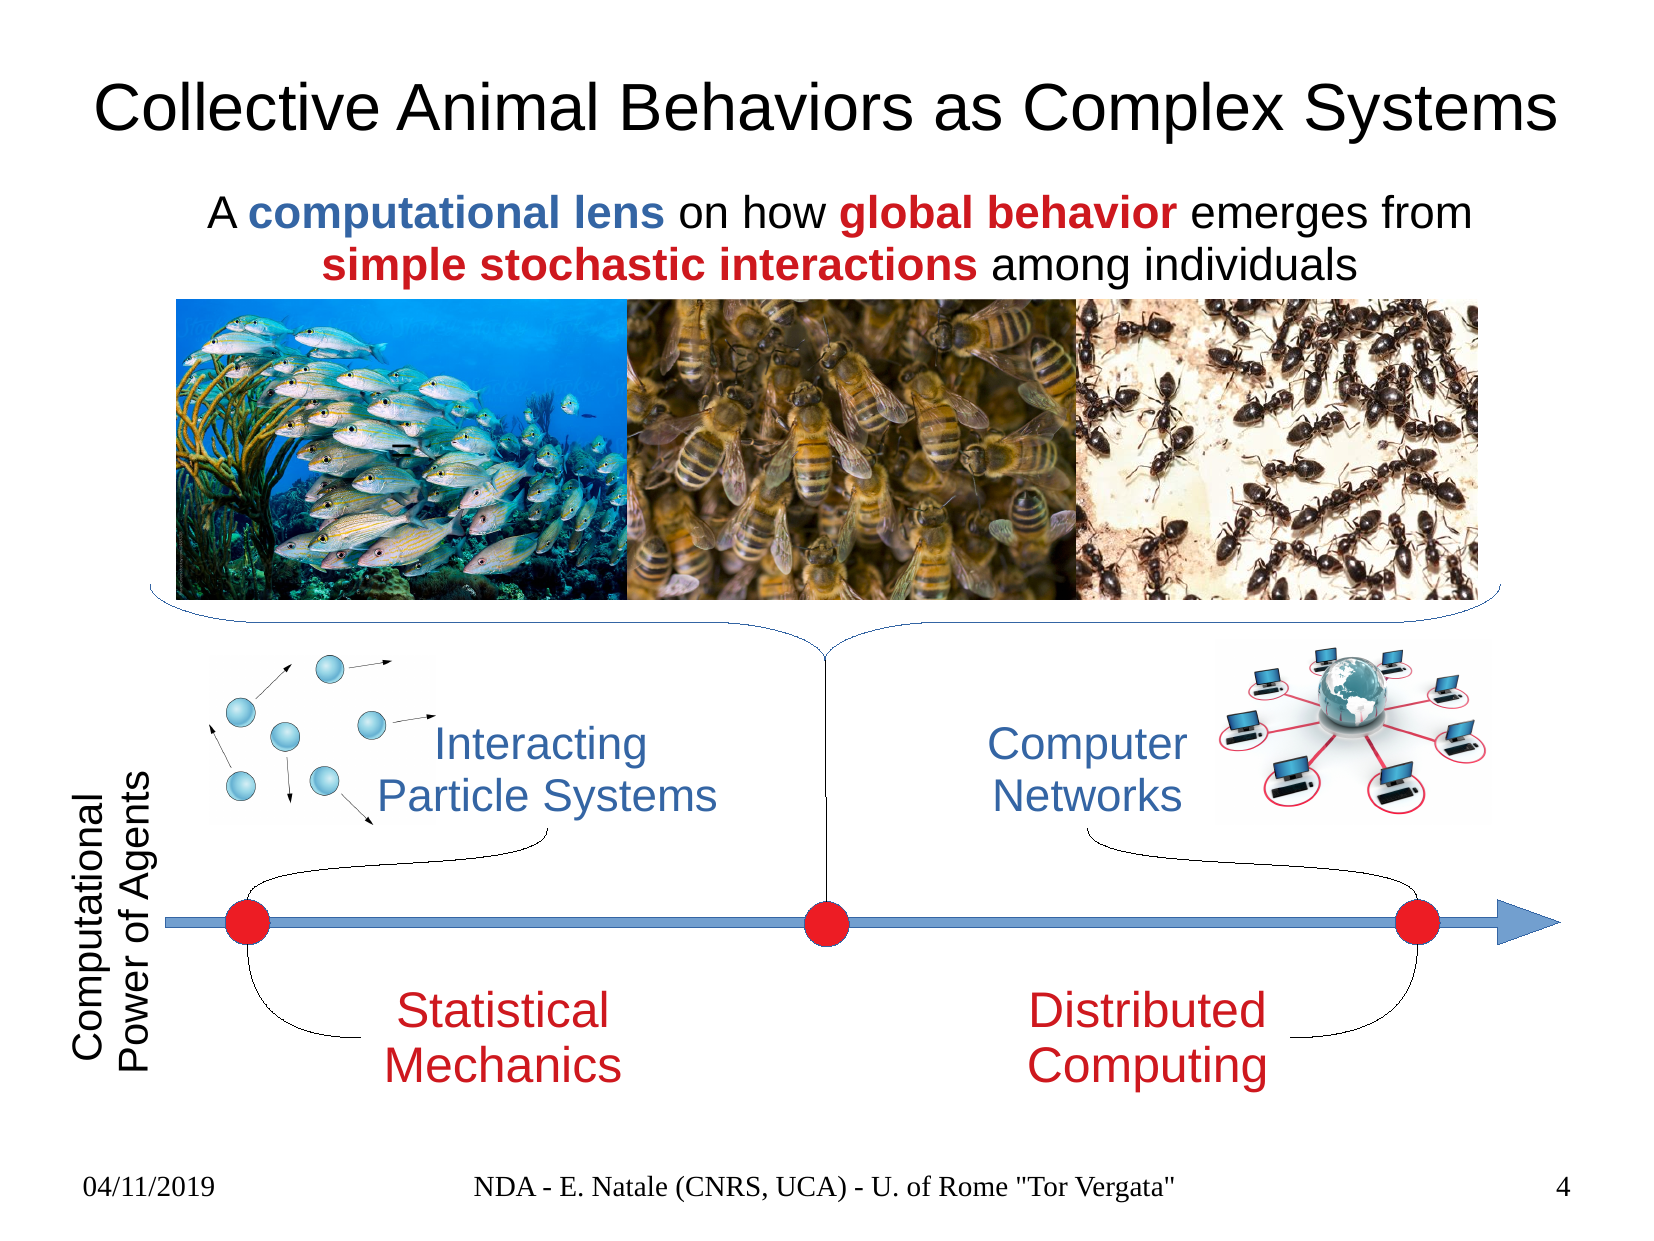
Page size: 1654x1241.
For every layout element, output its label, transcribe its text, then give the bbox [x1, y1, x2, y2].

picture [209, 655, 436, 825]
text_box Distributed Computing [1005, 974, 1291, 1101]
text_box Computer Networks [960, 710, 1216, 829]
text_box Computational Power of Agents [55, 704, 166, 1141]
text_box Interacting Particle Systems [360, 710, 736, 829]
title Collective Animal Behaviors as Complex Systems [82, 49, 1571, 165]
text_box Statistical Mechanics [360, 974, 661, 1101]
text_box A computational lens on how global behavior emerges from simple stochastic interactions among individuals [105, 180, 1576, 301]
picture [1215, 639, 1492, 825]
picture [176, 299, 1478, 601]
text_box [165, 899, 1561, 947]
